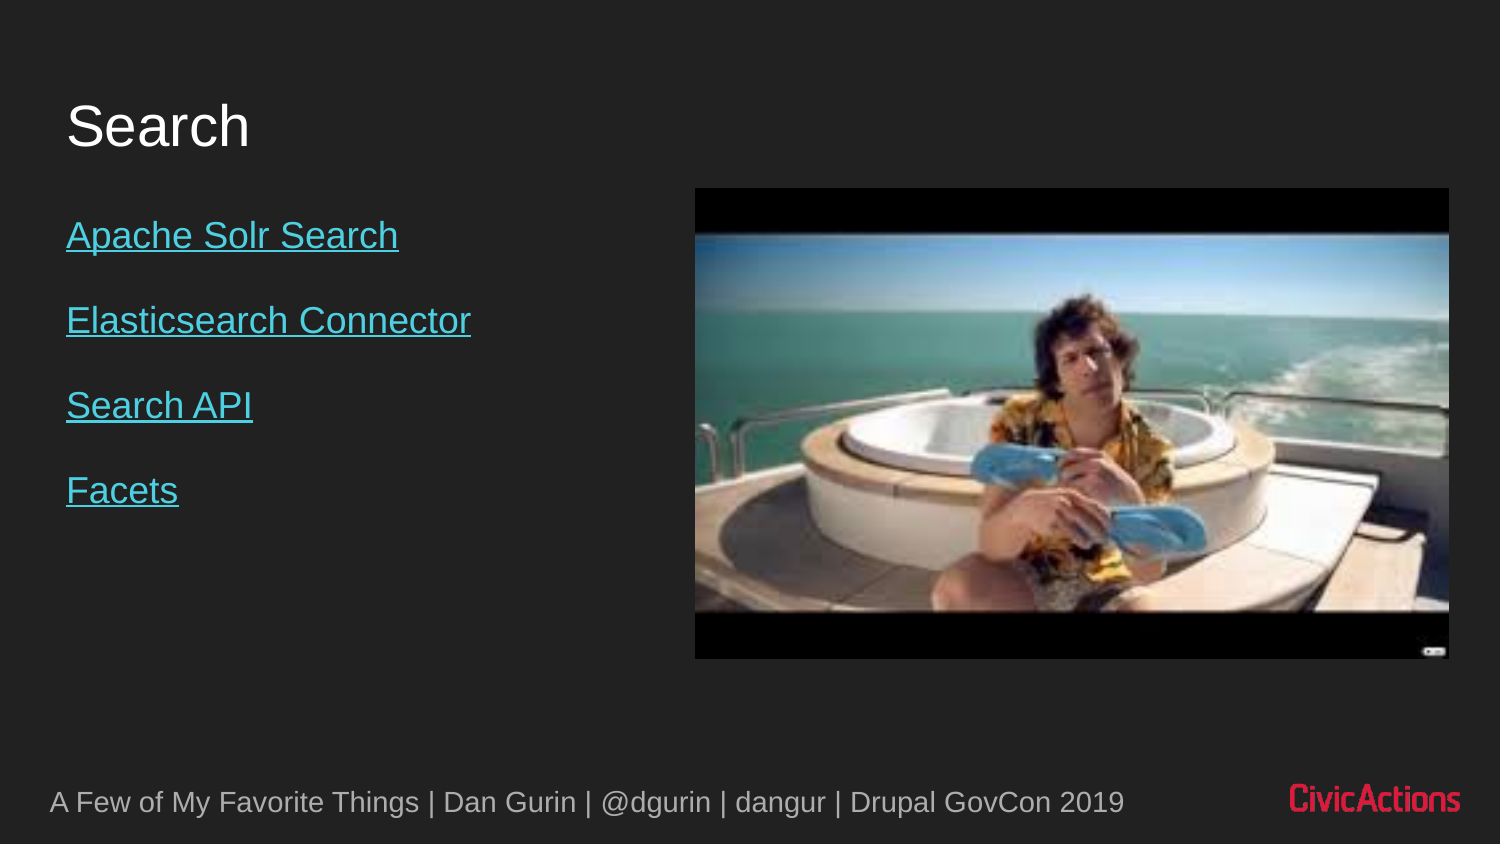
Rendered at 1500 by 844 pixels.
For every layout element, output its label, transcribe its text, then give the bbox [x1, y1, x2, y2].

title Search [51, 72, 1449, 167]
picture [695, 188, 1449, 659]
list Apache Solr Search Elasticsearch Connector Search API Facets [51, 189, 1449, 750]
picture [1290, 783, 1460, 812]
